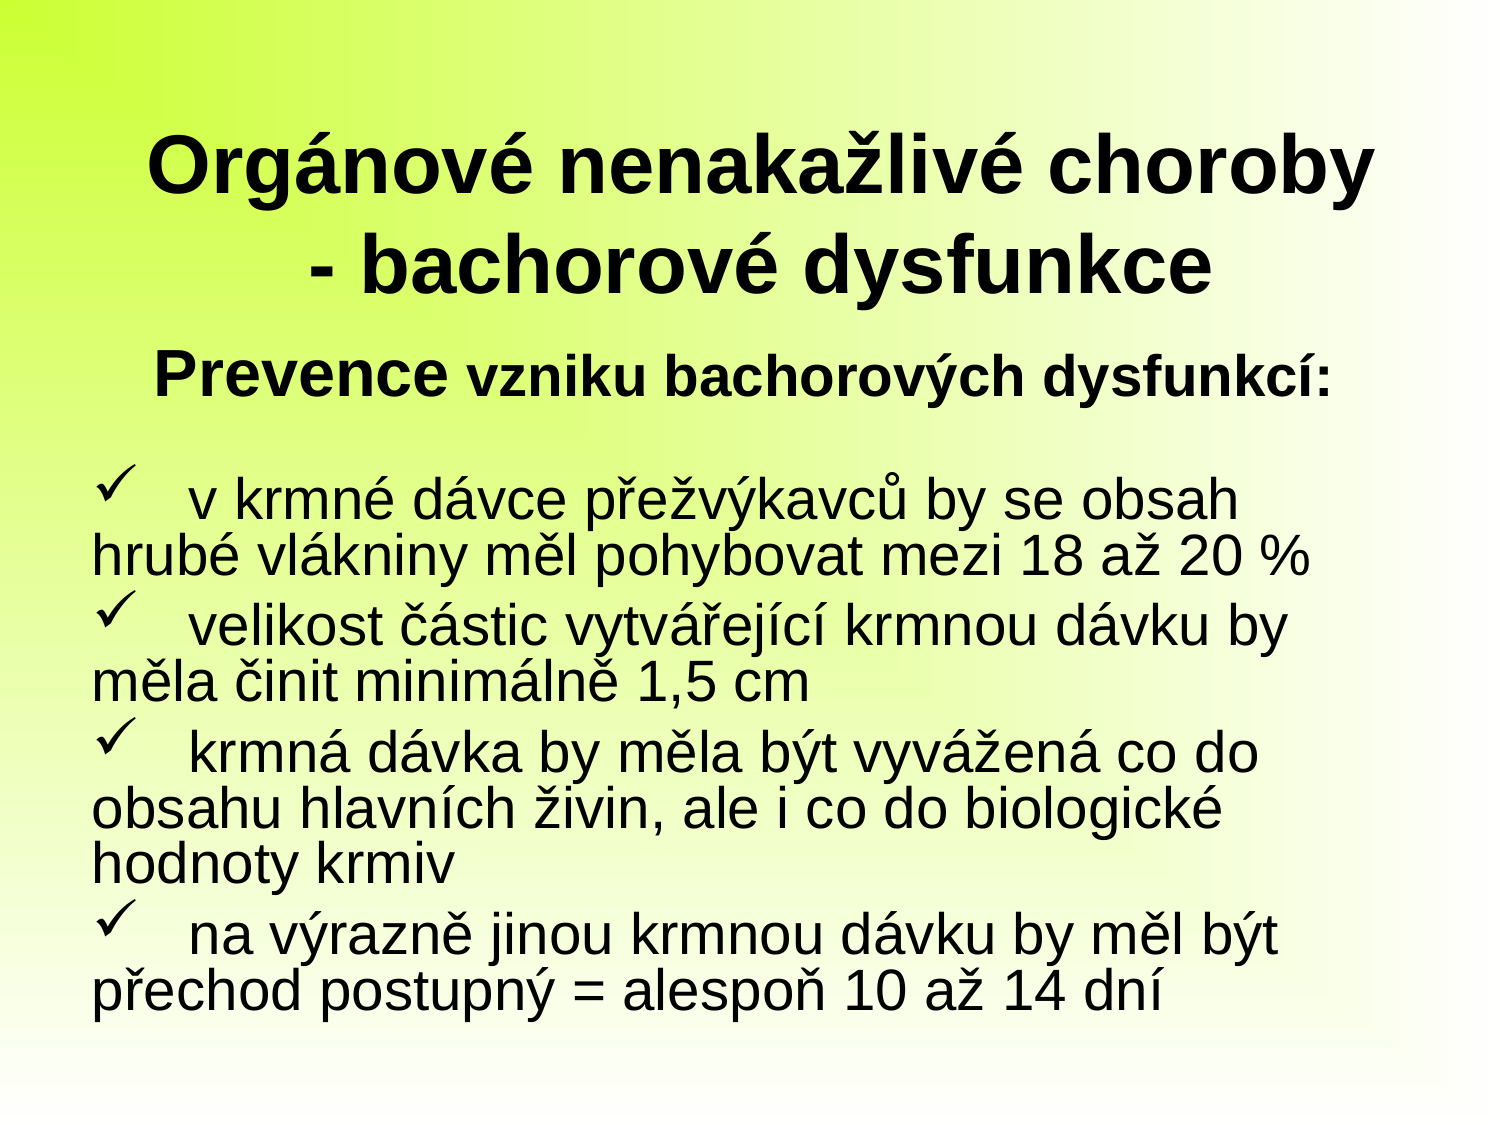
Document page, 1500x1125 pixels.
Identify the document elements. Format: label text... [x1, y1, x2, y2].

title Orgánové nenakažlivé choroby - bachorové dysfunkce [123, 90, 1399, 332]
text_box Prevence vzniku bachorových dysfunkcí: v krmné dávce přežvýkavců by se obsah hrubé vlákniny měl pohybovat mezi 18 až 20 % velikost částic vytvářející krmnou dávku by měla činit minimálně 1,5 cm krmná dávka by měla být vyvážená co do obsahu hlavních živin, ale i co do biologické hodnoty krmiv na výrazně jinou krmnou dávku by měl být přechod postupný = alespoň 10 až 14 dní [76, 337, 1412, 1083]
picture [0, 0, 1500, 1125]
